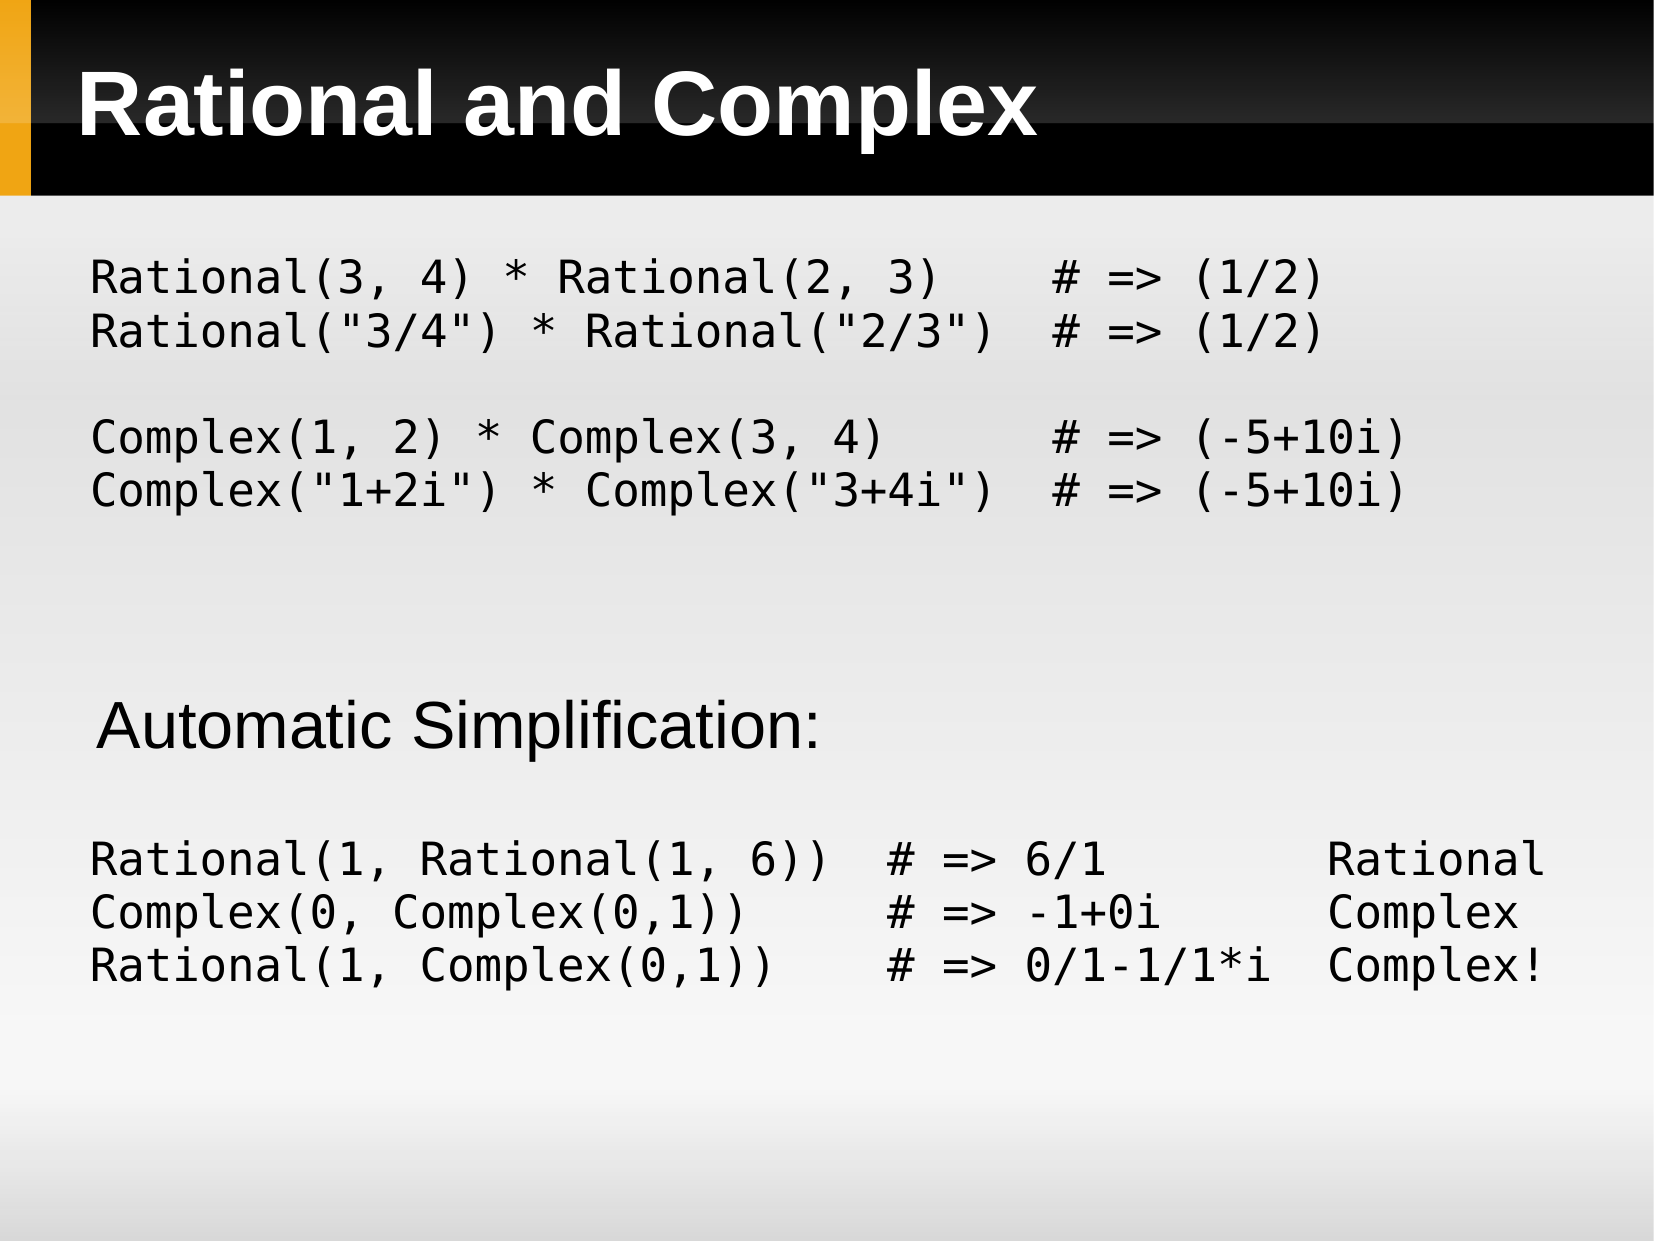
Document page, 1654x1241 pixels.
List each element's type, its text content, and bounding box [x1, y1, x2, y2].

text_box Automatic Simplification: [81, 680, 839, 771]
title Rational and Complex [76, 7, 1565, 200]
text_box Rational(3, 4) * Rational(2, 3) # => (1/2) Rational("3/4") * Rational("2/3") # => (1/2) Complex(1, 2) * Complex(3, 4) # => (-5+10i) Complex("1+2i") * Complex("3+4i") # => (-5+10i) [75, 243, 1426, 526]
text_box Rational(1, Rational(1, 6)) # => 6/1 Rational Complex(0, Complex(0,1)) # => -1+0i Complex Rational(1, Complex(0,1)) # => 0/1-1/1*i Complex! [75, 825, 1563, 1000]
picture [0, 0, 1654, 1241]
